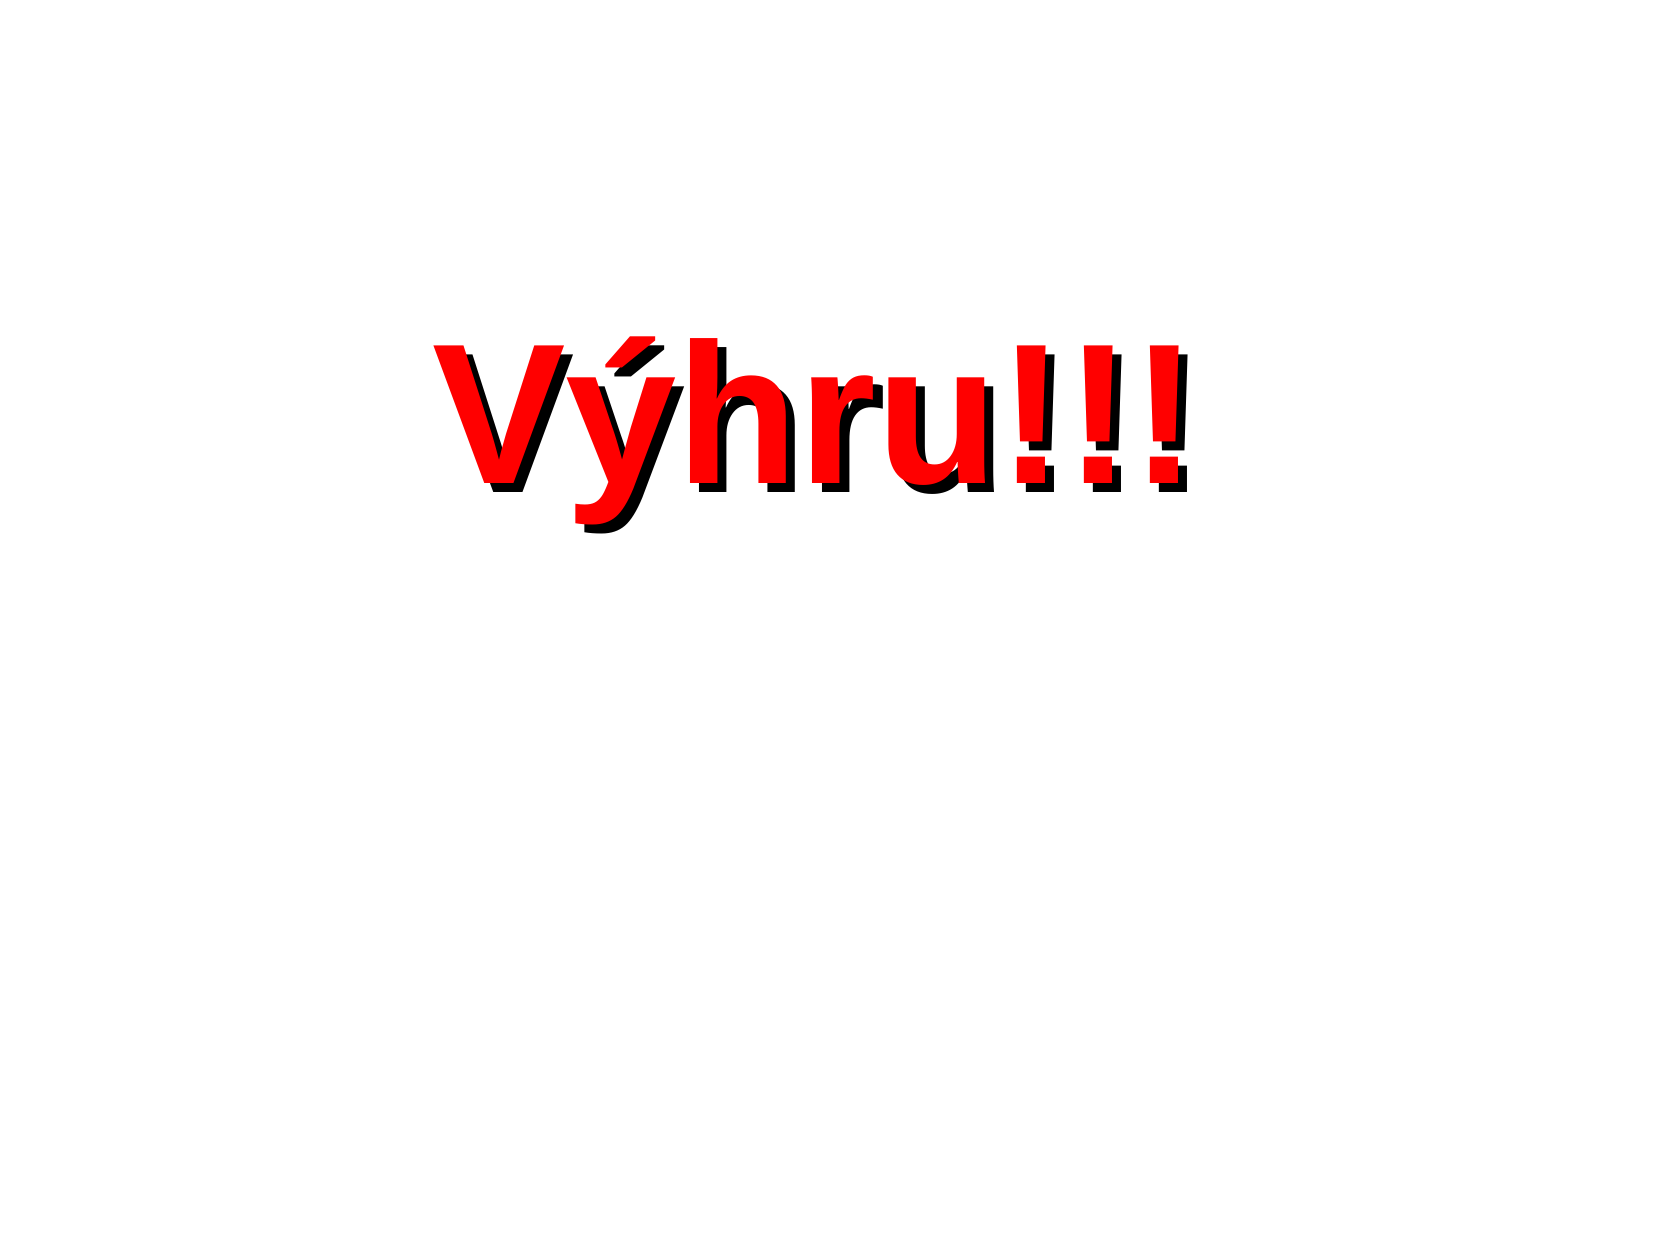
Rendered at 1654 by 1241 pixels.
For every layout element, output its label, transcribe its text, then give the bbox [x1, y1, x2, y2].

text_box Výhru!!! [331, 295, 1300, 686]
